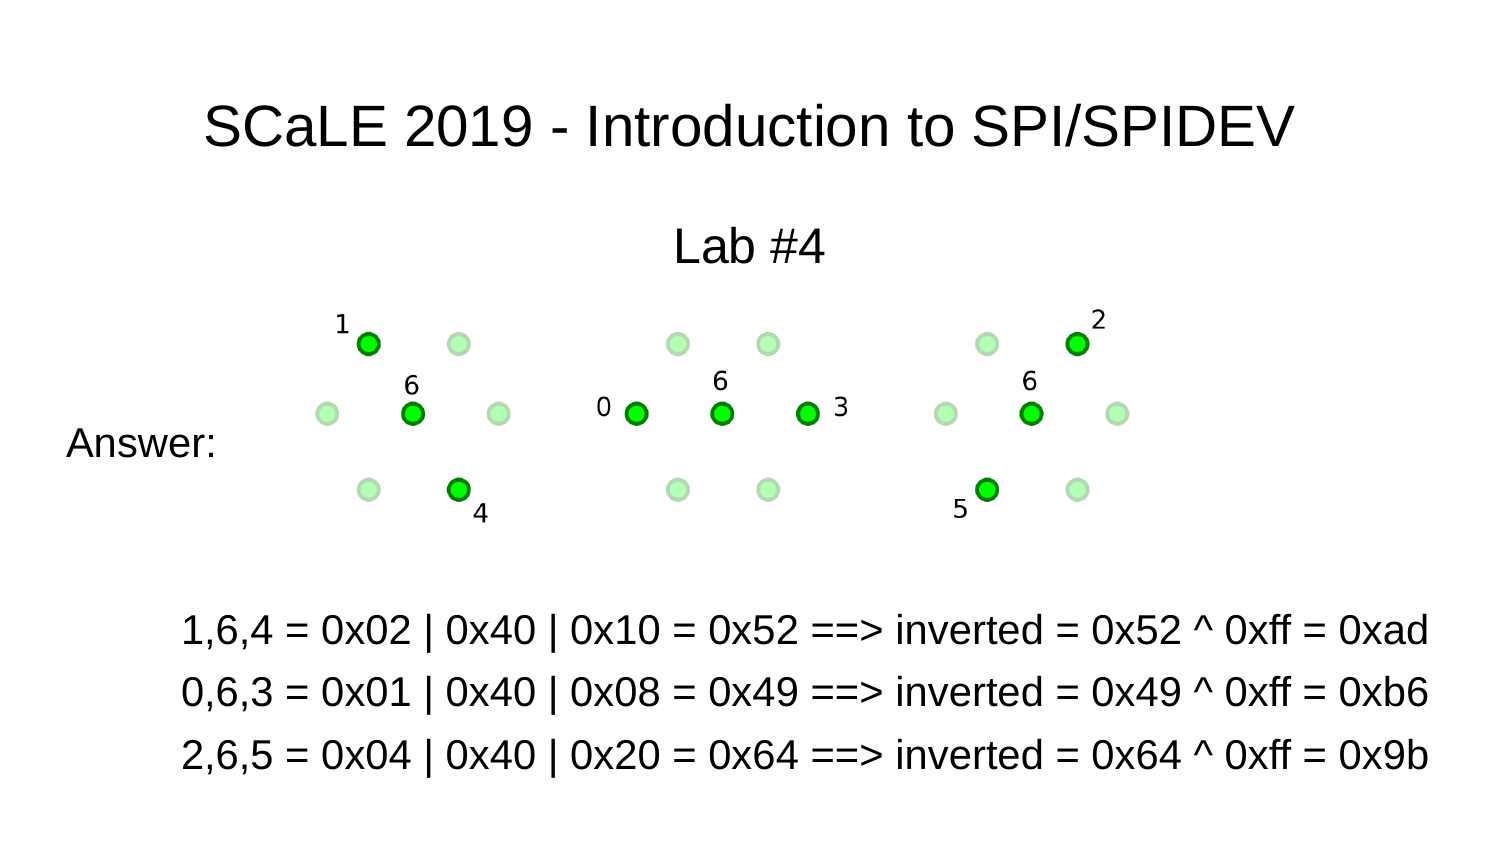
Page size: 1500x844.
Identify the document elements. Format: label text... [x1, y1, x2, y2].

list Lab #4 Answer: 1,6,4 = 0x02 | 0x40 | 0x10 = 0x52 ==> inverted = 0x52 ^ 0xff = 0xad 0,6,3 = 0x01 | 0x40 | 0x08 = 0x49 ==> inverted = 0x49 ^ 0xff = 0xb6 2,6,5 = 0x04 | 0x40 | 0x20 = 0x64 ==> inverted = 0x64 ^ 0xff = 0x9b [51, 189, 1449, 750]
picture [302, 296, 1142, 535]
title SCaLE 2019 - Introduction to SPI/SPIDEV [51, 72, 1449, 167]
